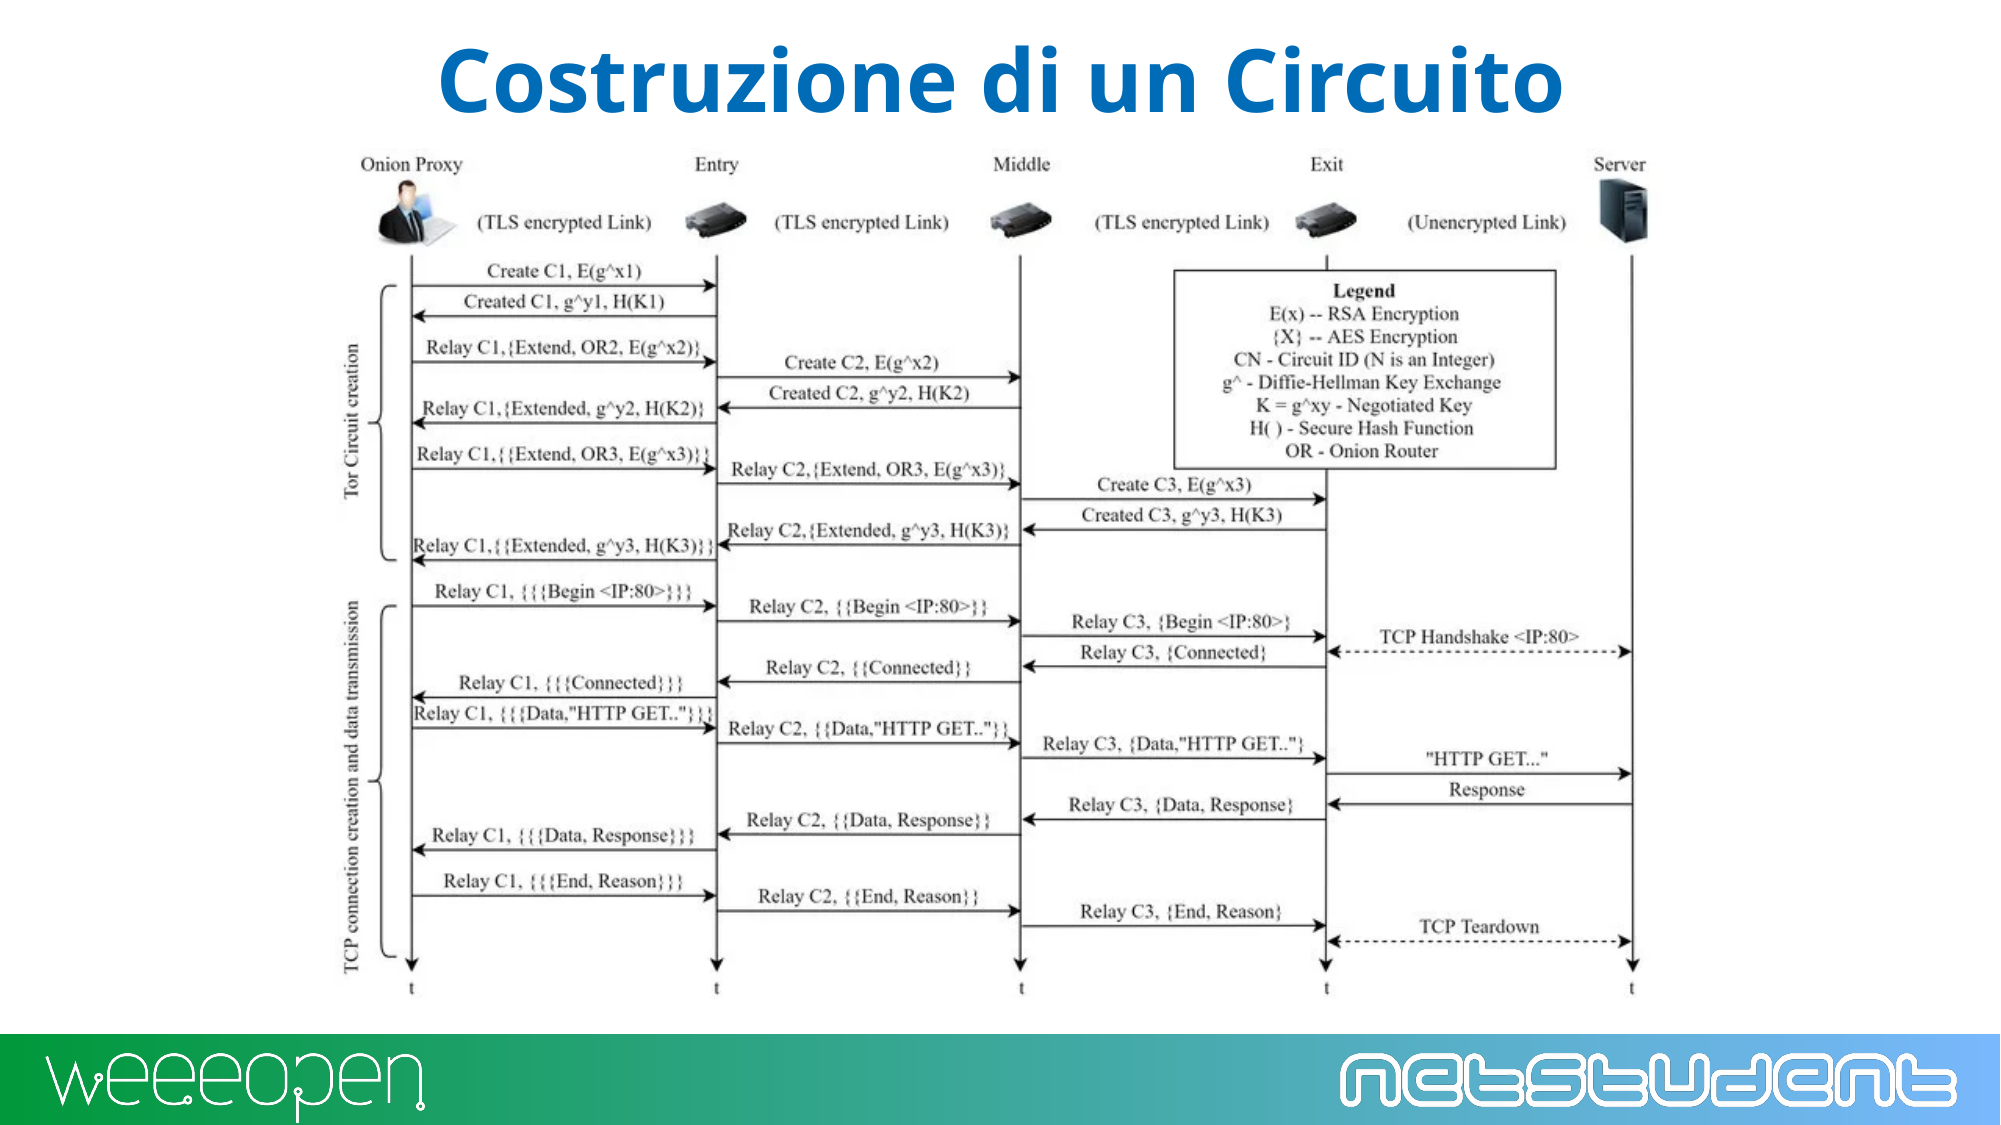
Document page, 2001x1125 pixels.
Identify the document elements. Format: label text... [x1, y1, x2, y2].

picture [1340, 1053, 1957, 1107]
title Costruzione di un Circuito [43, 29, 1959, 247]
picture [45, 1053, 425, 1123]
picture [335, 148, 1665, 1005]
